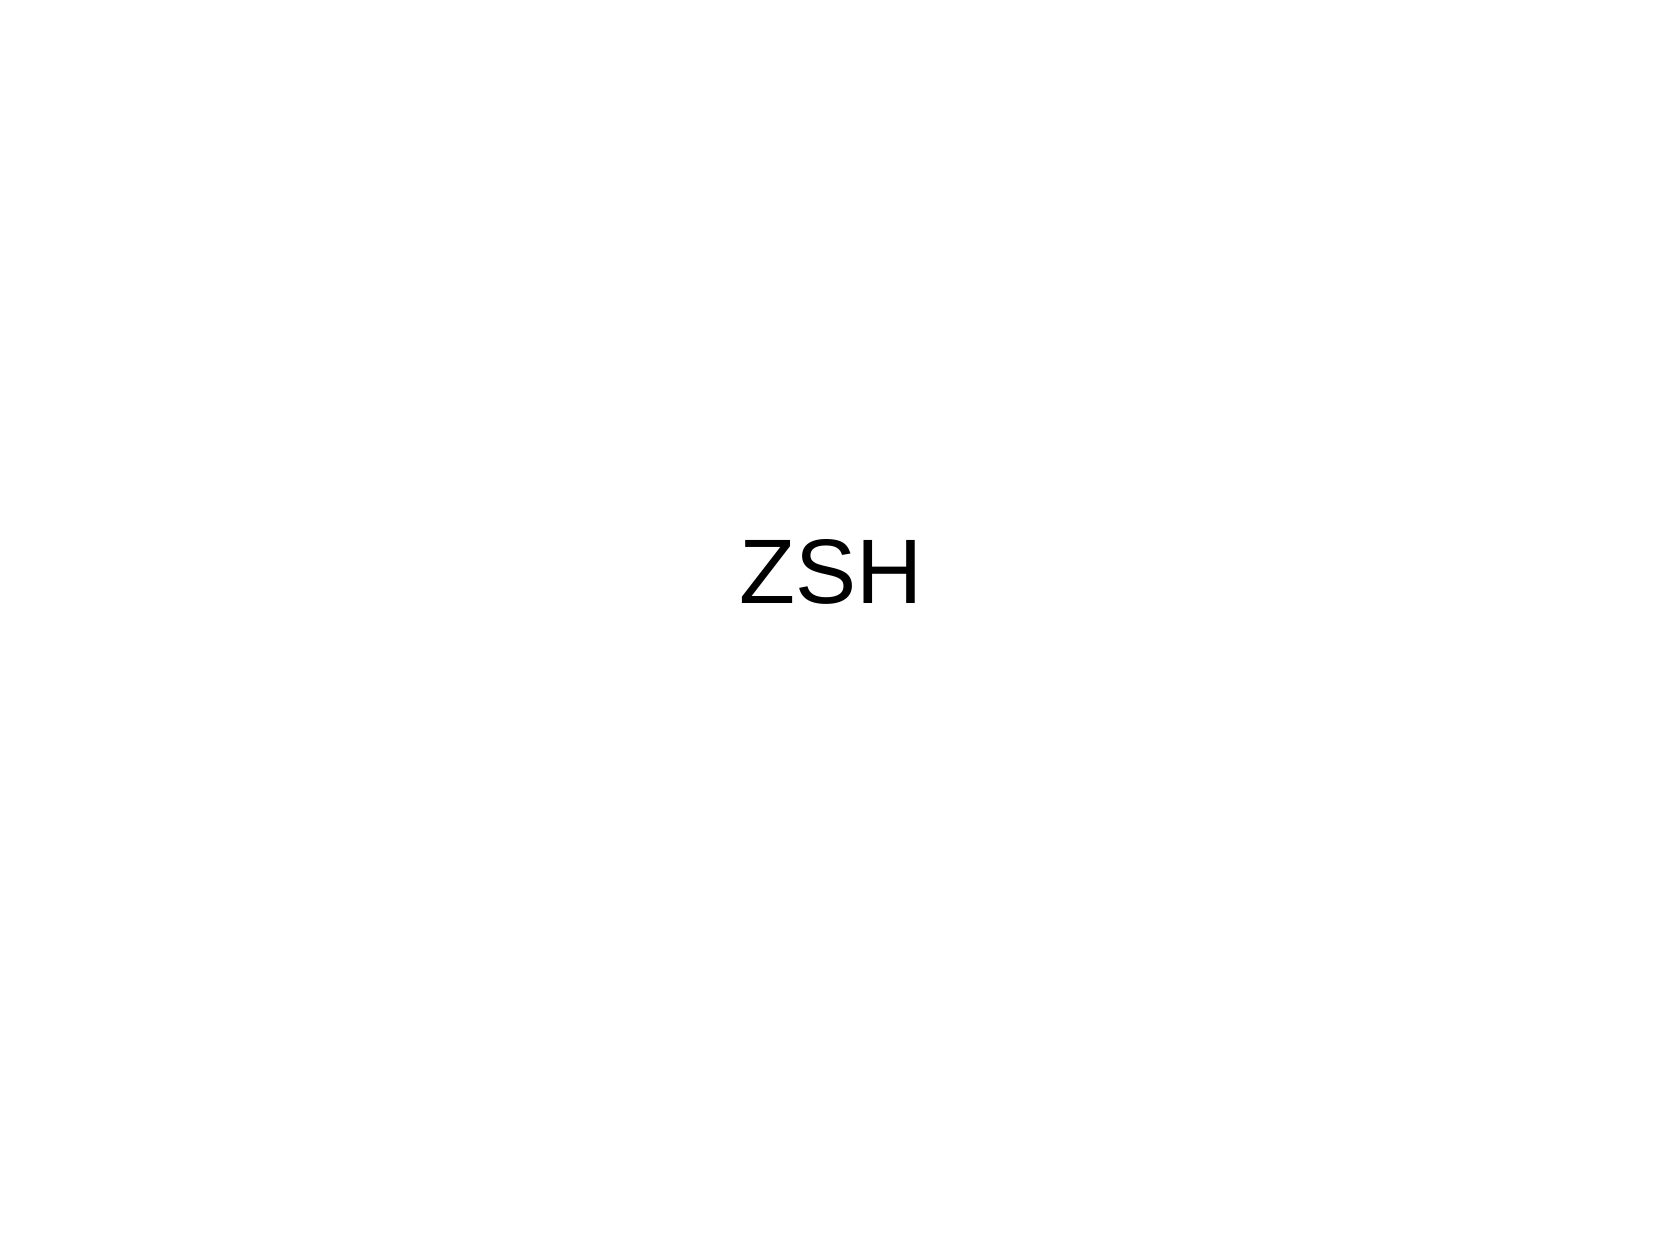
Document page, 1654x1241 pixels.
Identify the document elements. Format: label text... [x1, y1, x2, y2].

title ZSH [86, 467, 1576, 676]
